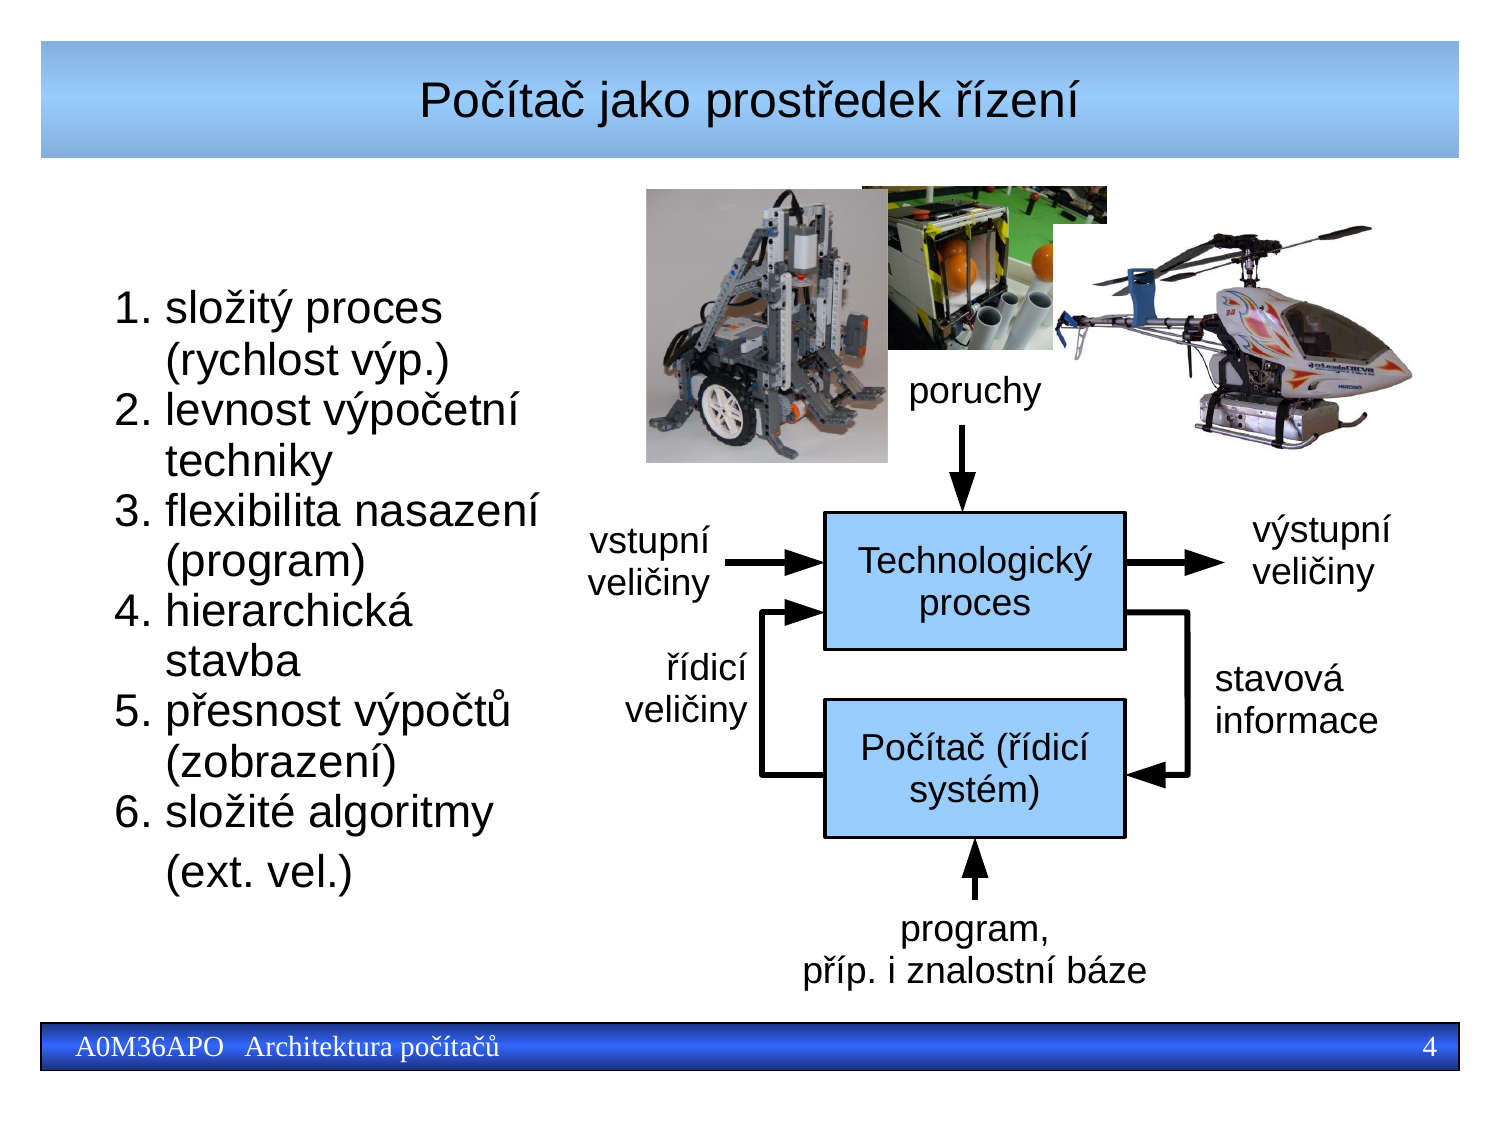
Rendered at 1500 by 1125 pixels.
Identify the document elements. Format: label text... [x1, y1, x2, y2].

text_box vstupní veličiny [525, 512, 725, 612]
text_box Technologický proces [825, 512, 1126, 650]
picture [646, 186, 1413, 463]
text_box program, příp. i znalostní báze [787, 900, 1163, 999]
text_box výstupní veličiny [1237, 501, 1438, 601]
text_box stavová informace [1200, 649, 1400, 749]
text_box poruchy [888, 362, 1053, 420]
title Počítač jako prostředek řízení [41, 41, 1459, 158]
text_box Počítač (řídicí systém) [825, 699, 1126, 838]
text_box řídicí veličiny [562, 638, 763, 738]
text_box 1. složitý proces (rychlost výp.)‏ 2. levnost výpočetní techniky 3. flexibilita nasazení (program)‏ 4. hierarchická stavba 5. přesnost výpočtů (zobrazení)‏ 6. složité algoritmy (ext. vel.)‏ [99, 274, 588, 950]
